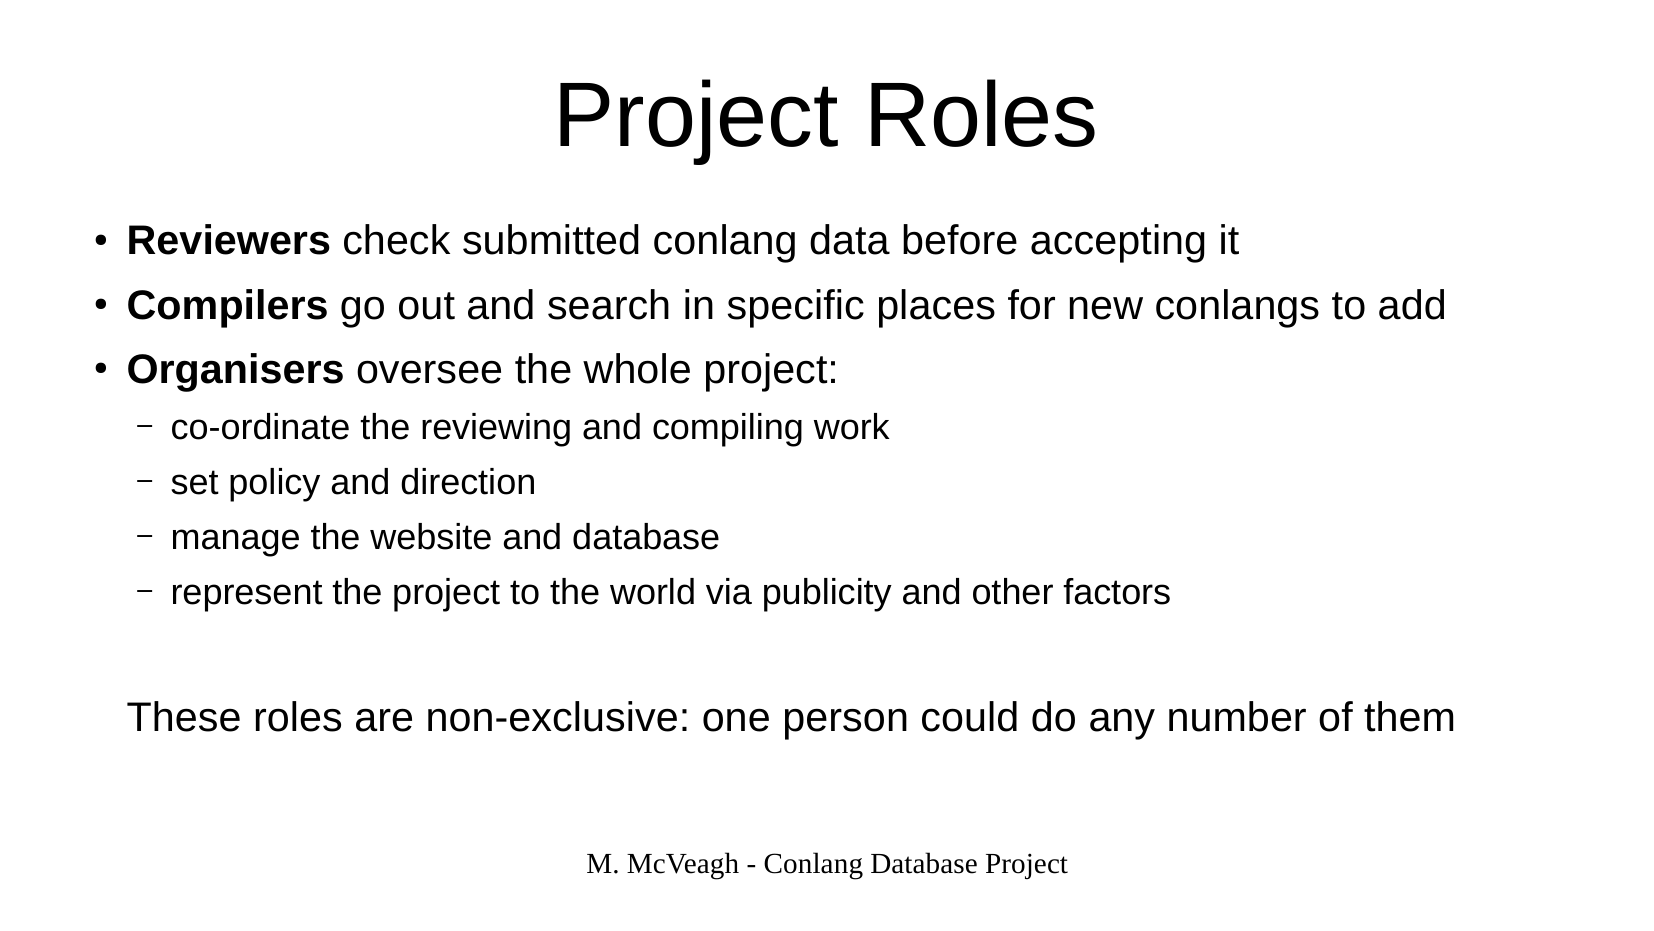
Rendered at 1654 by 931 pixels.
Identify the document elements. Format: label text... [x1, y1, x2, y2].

list Reviewers check submitted conlang data before accepting it Compilers go out and search in specific places for new conlangs to add Organisers oversee the whole project: co-ordinate the reviewing and compiling work set policy and direction manage the website and database represent the project to the world via publicity and other factors These roles are non-exclusive: one person could do any number of them [82, 217, 1571, 758]
title Project Roles [82, 37, 1571, 193]
